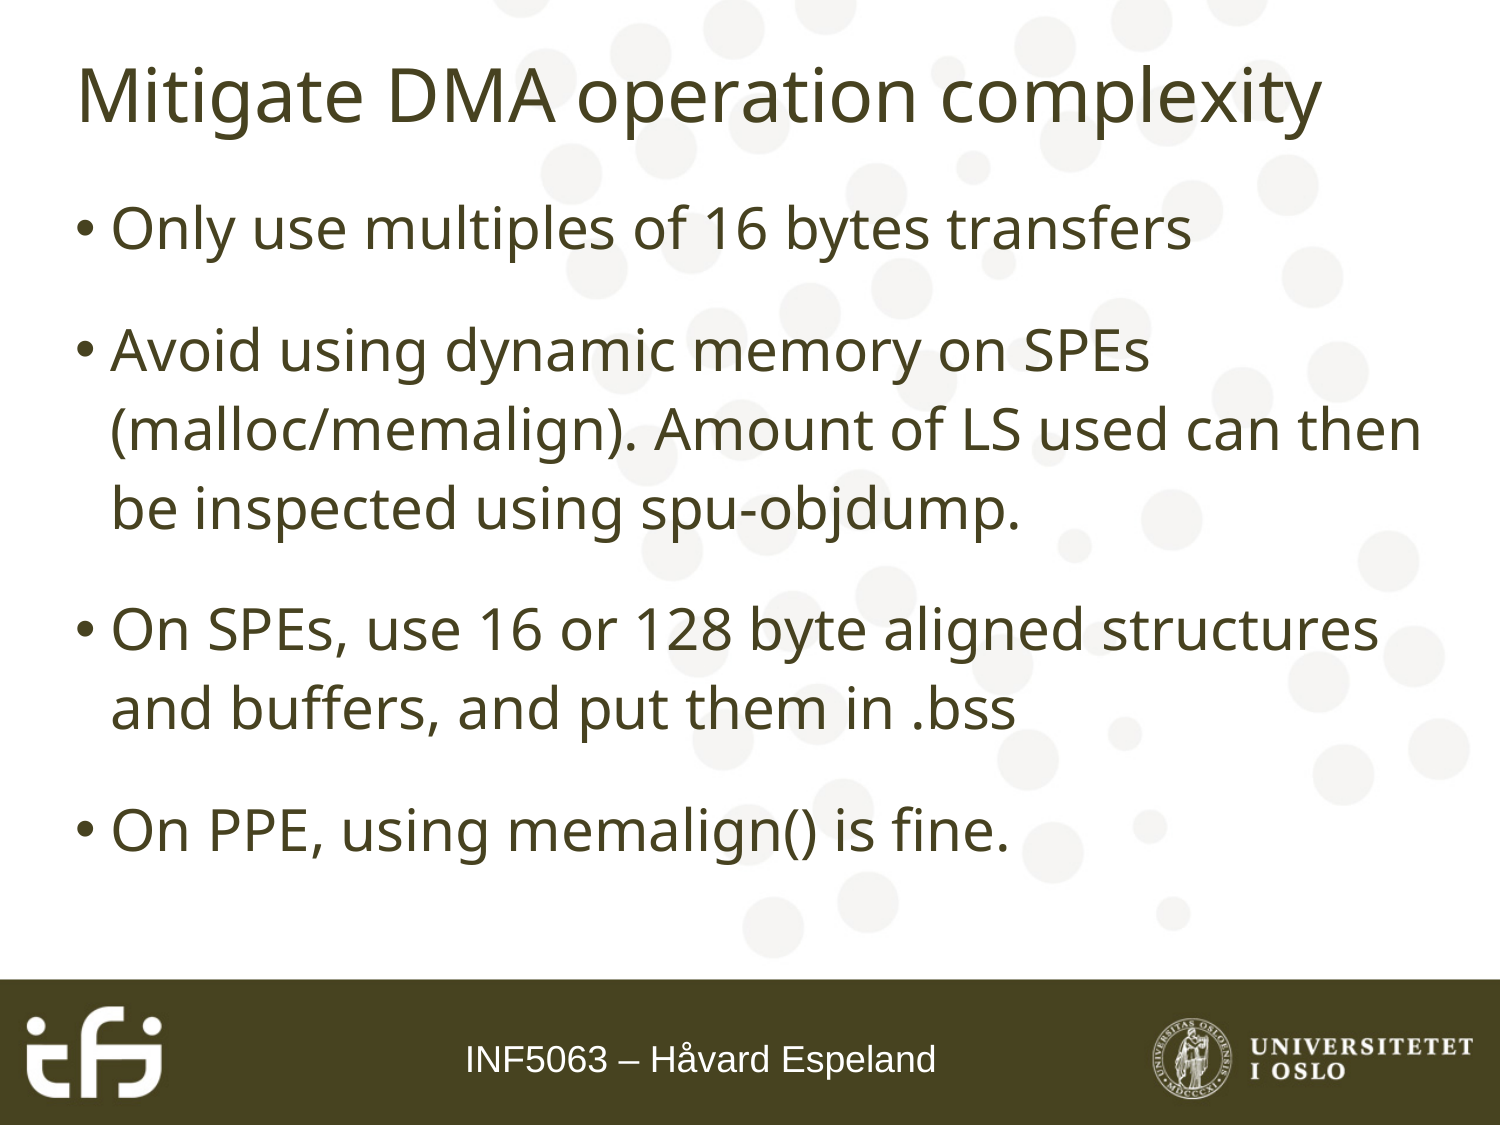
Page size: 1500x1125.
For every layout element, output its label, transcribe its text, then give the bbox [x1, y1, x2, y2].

title Mitigate DMA operation complexity [75, 47, 1463, 139]
picture [0, 0, 1500, 1125]
list Only use multiples of 16 bytes transfers Avoid using dynamic memory on SPEs (malloc/memalign). Amount of LS used can then be inspected using spu-objdump. On SPEs, use 16 or 128 byte aligned structures and buffers, and put them in .bss On PPE, using memalign() is fine. [75, 187, 1426, 923]
